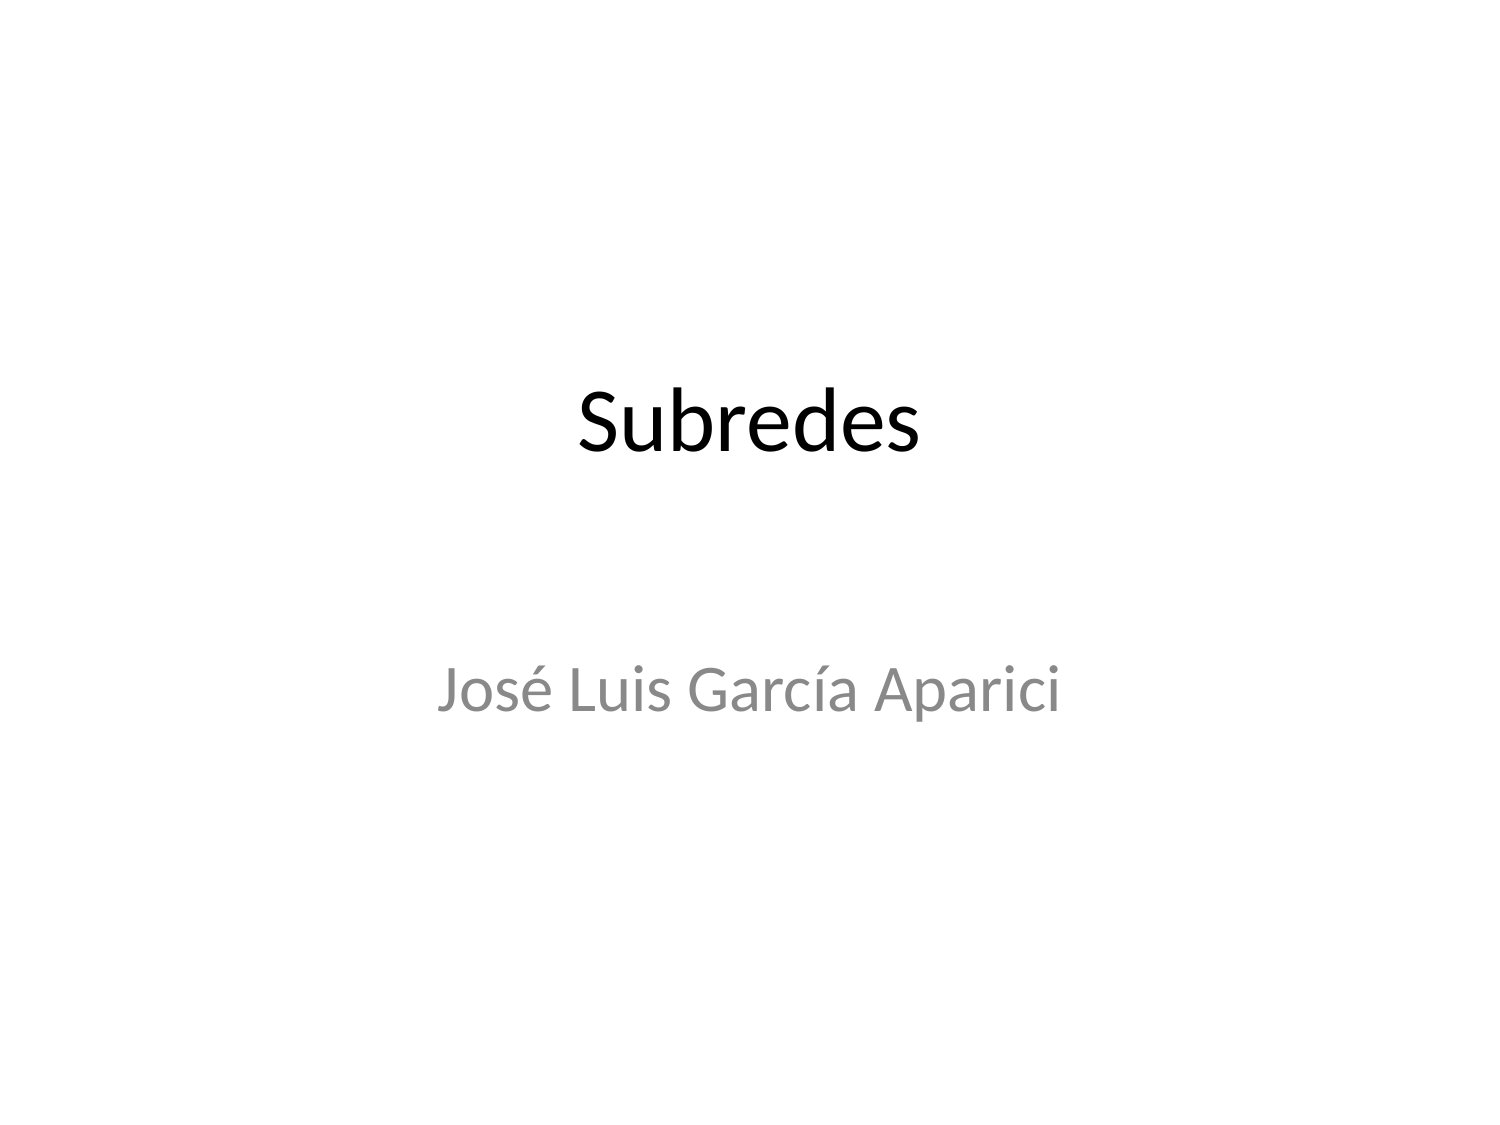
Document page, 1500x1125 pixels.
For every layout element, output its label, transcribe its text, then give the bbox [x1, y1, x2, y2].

title Subredes [112, 349, 1388, 591]
subtitle José Luis García Aparici [225, 637, 1276, 925]
